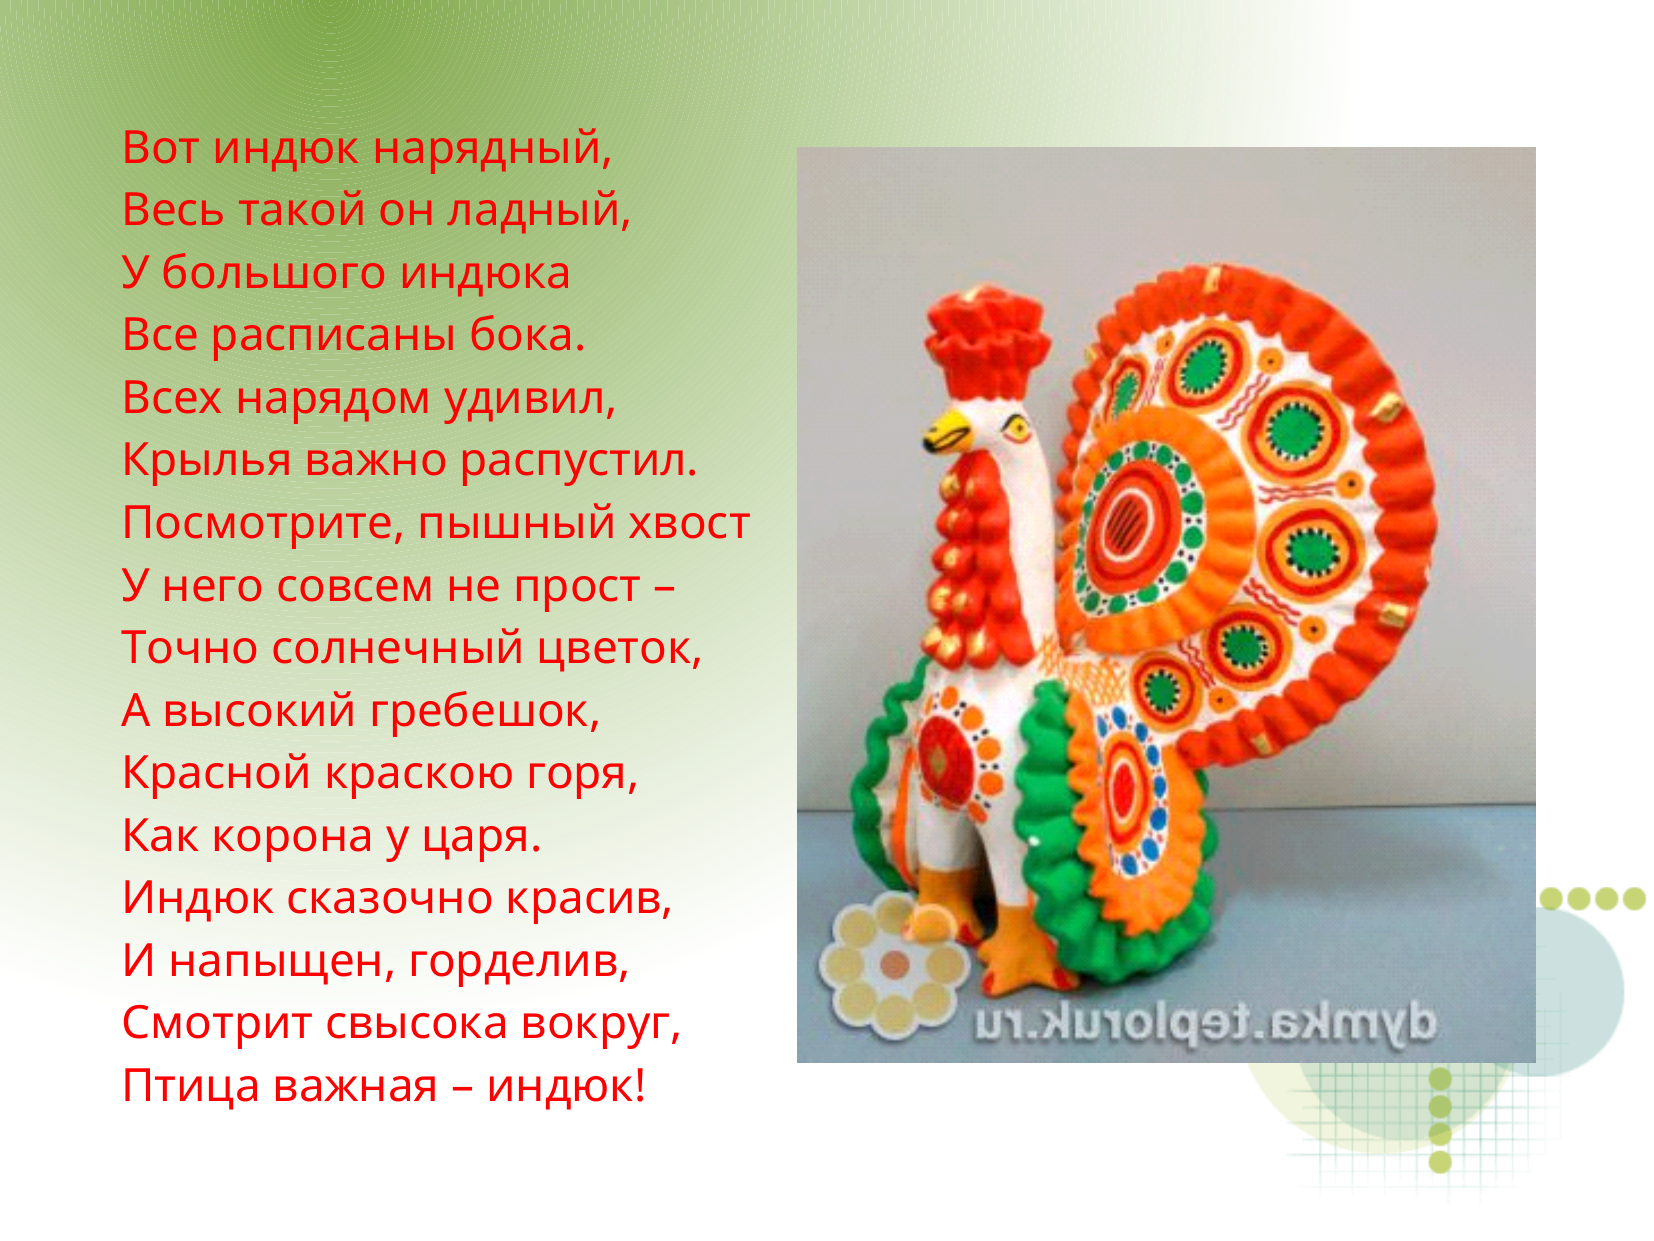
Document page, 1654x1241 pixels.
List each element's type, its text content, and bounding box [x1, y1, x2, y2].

picture [797, 147, 1654, 1211]
subtitle Вот индюк нарядный, Весь такой он ладный, У большого индюка Все расписаны бока. Всех нарядом удивил, Крылья важно распустил. Посмотрите, пышный хвост У него совсем не прост – Точно солнечный цветок, А высокий гребешок, Красной краскою горя, Как корона у царя. Индюк сказочно красив, И напыщен, горделив, Смотрит свысока вокруг, Птица важная – индюк! [121, 110, 1534, 1119]
